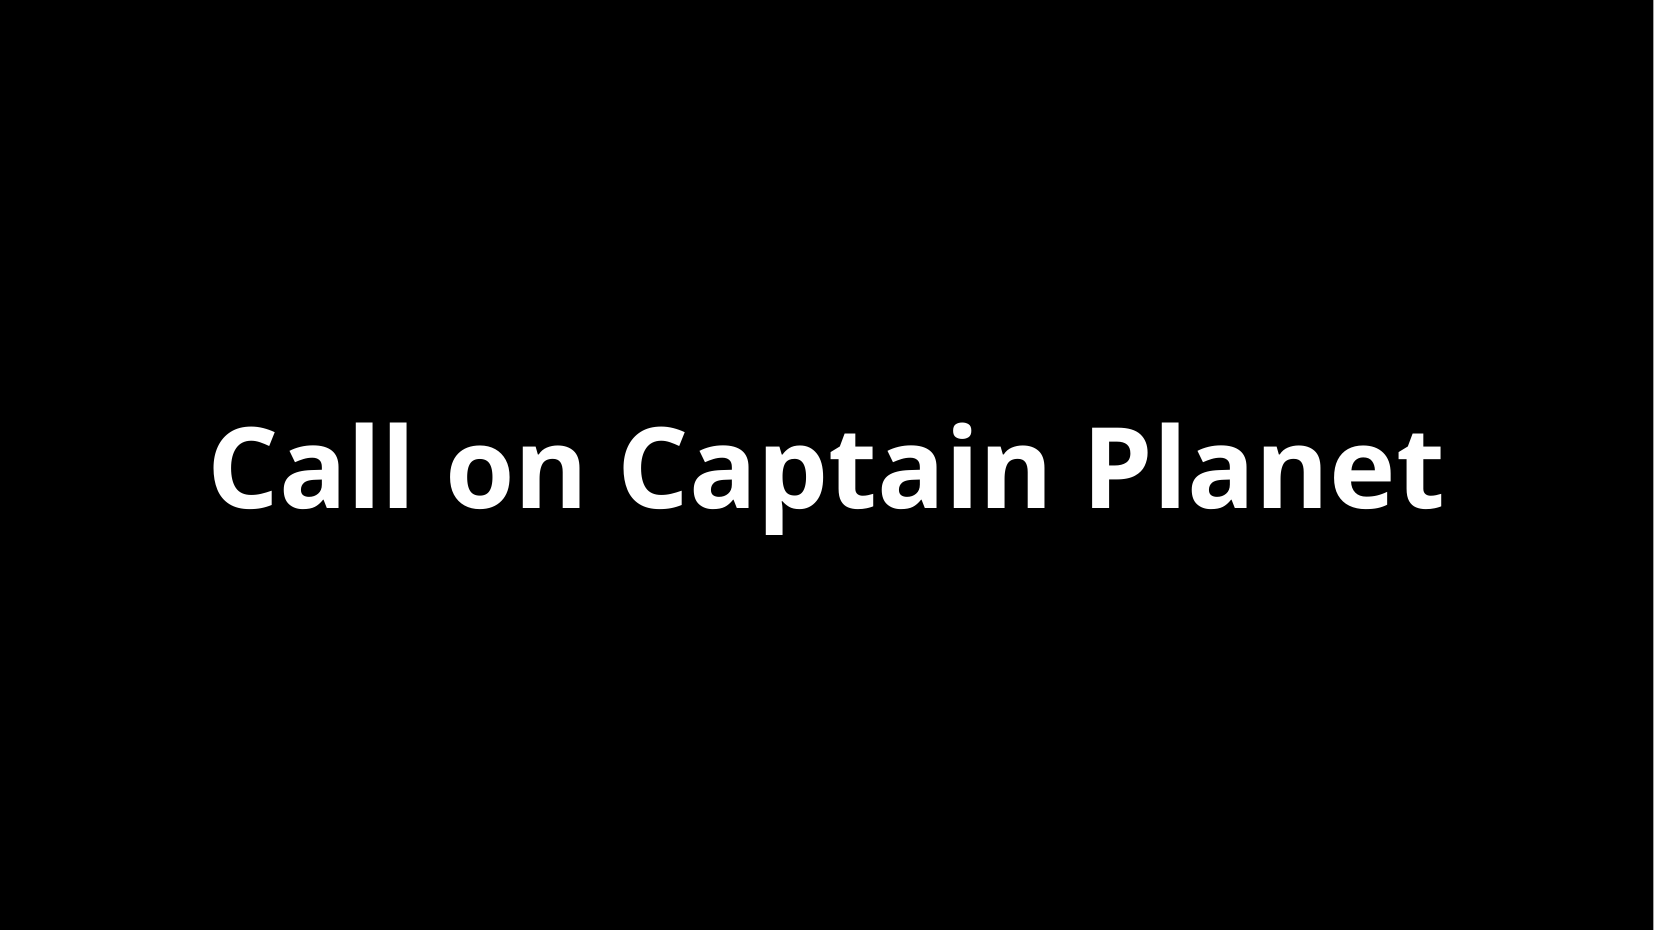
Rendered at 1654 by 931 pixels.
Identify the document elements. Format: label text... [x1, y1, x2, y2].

title Call on Captain Planet [82, 323, 1571, 607]
